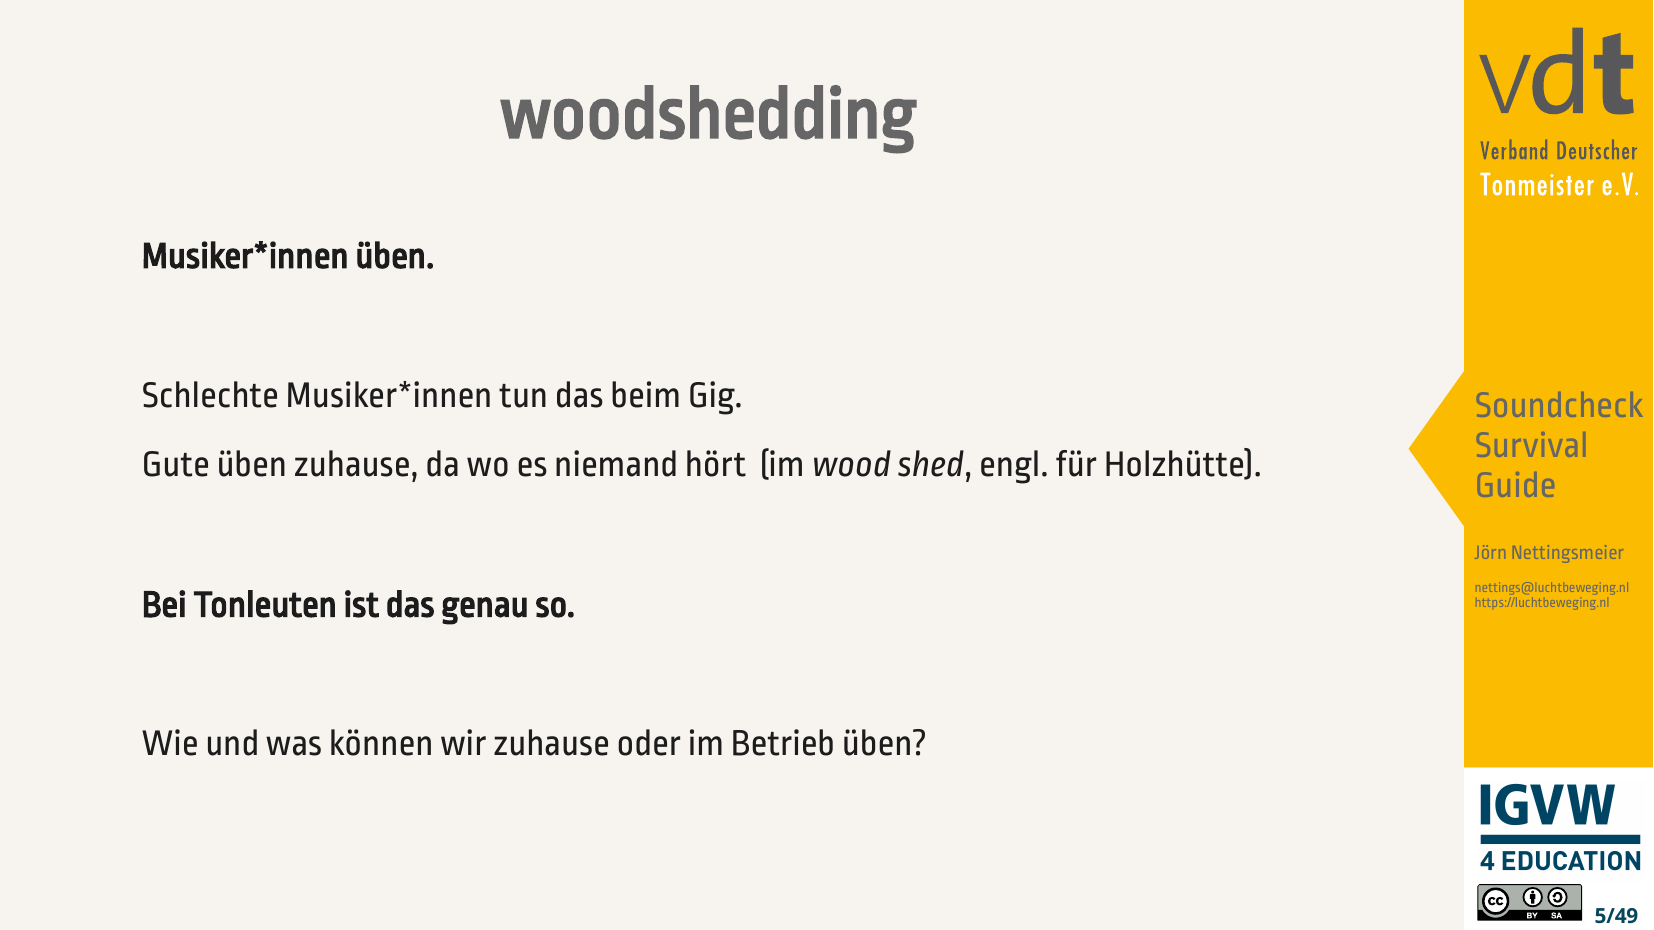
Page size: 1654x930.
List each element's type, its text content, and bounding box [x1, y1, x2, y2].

title woodshedding [82, 37, 1335, 193]
picture [1477, 780, 1646, 882]
list Musiker*innen üben. Schlechte Musiker*innen tun das beim Gig. Gute üben zuhause, da wo es niemand hört (im wood shed, engl. für Holzhütte). Bei Tonleuten ist das genau so. Wie und was können wir zuhause oder im Betrieb üben? [141, 236, 1394, 905]
